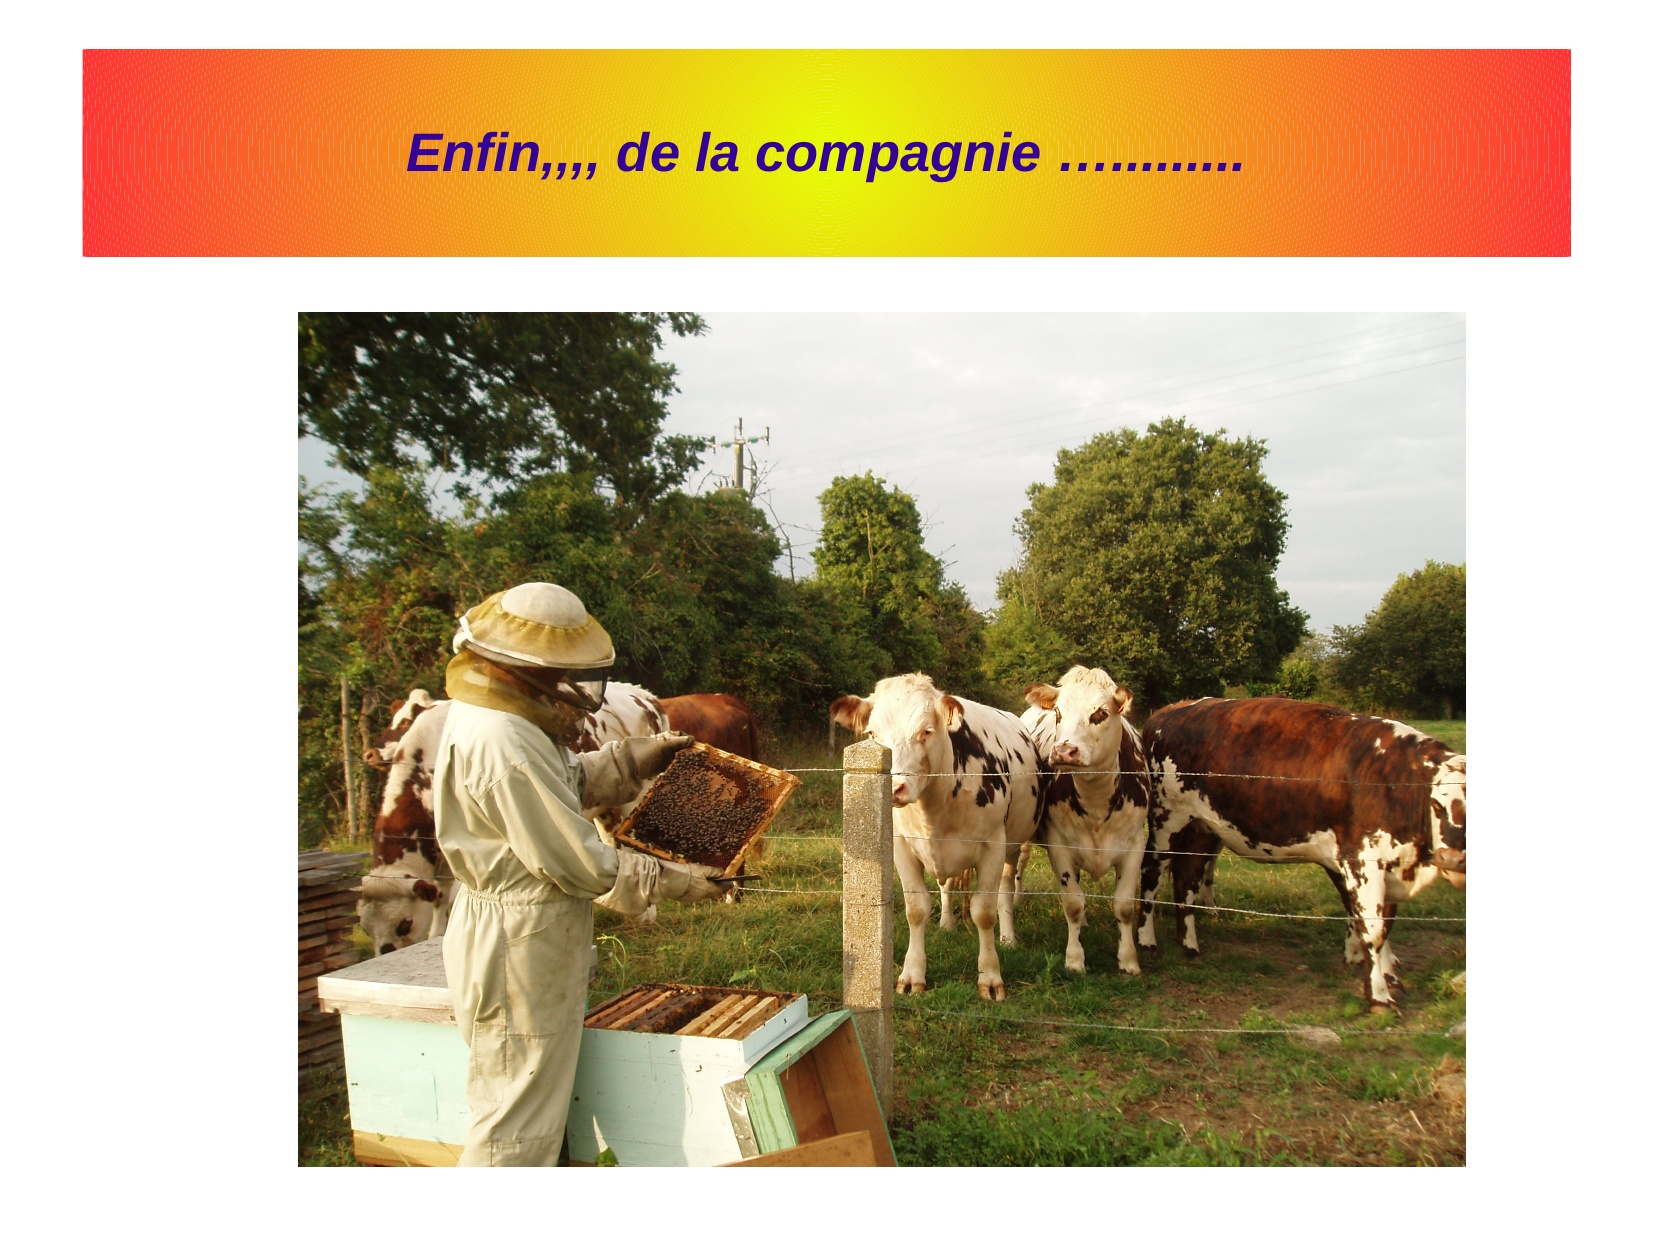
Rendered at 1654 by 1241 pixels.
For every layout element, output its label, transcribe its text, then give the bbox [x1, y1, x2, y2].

picture [298, 312, 1466, 1167]
title Enfin,,,, de la compagnie …......... [82, 49, 1571, 257]
